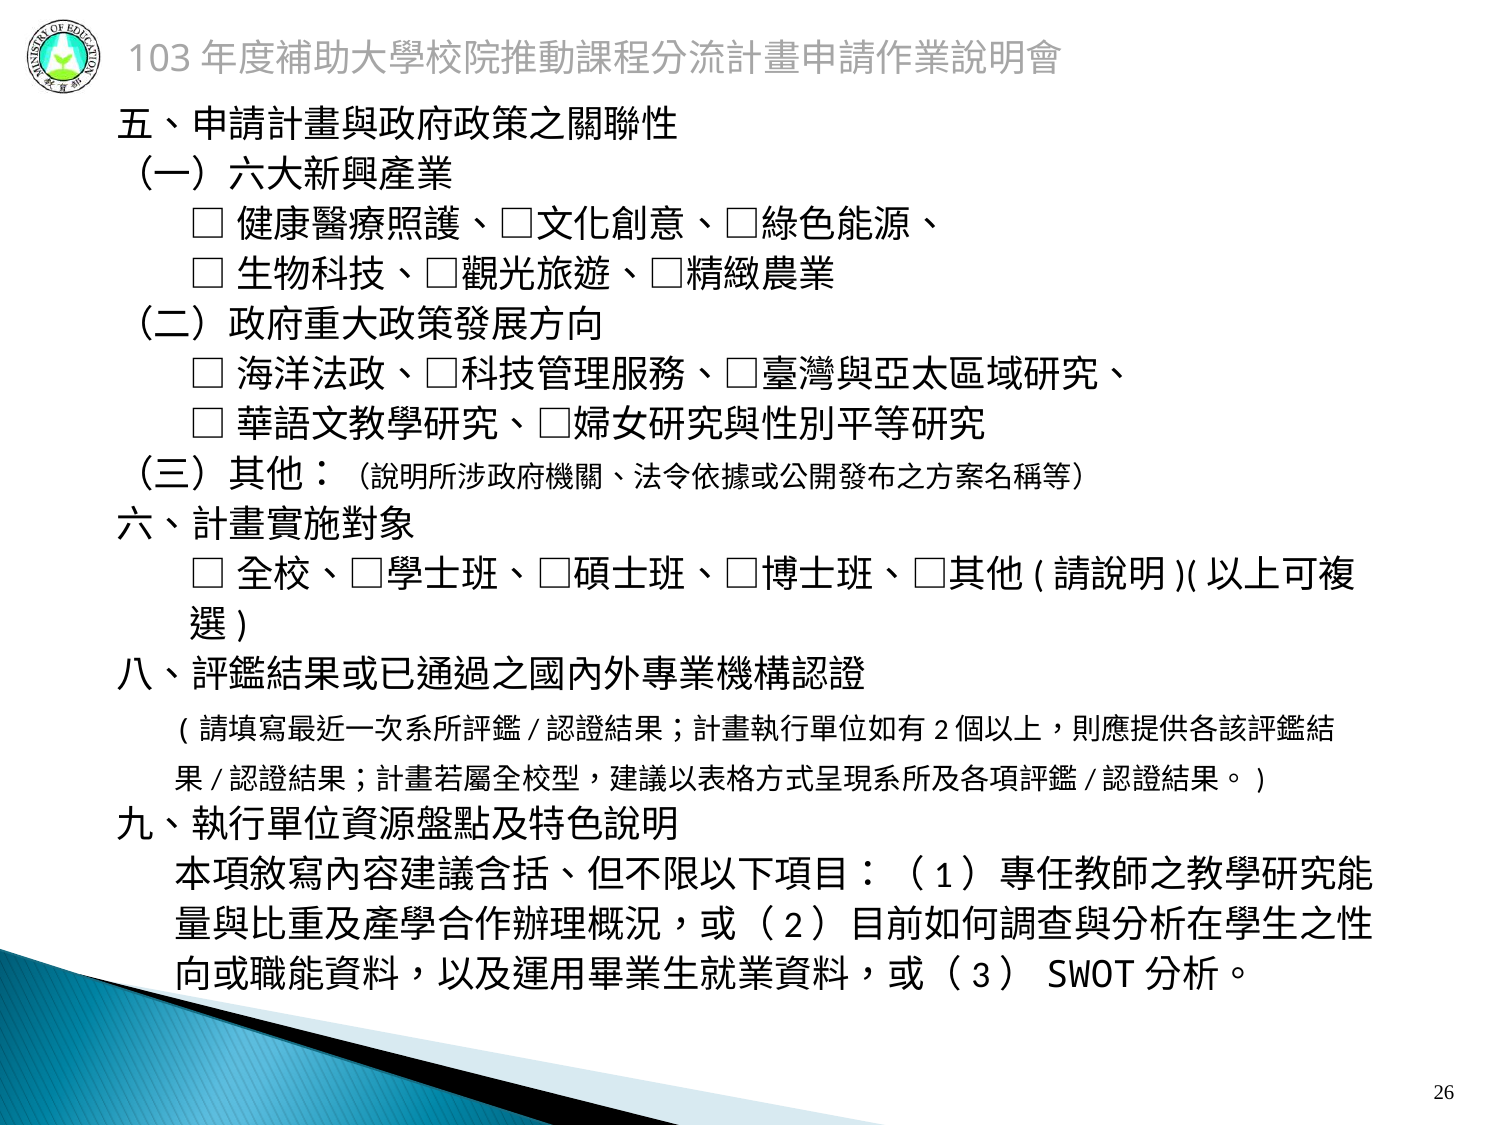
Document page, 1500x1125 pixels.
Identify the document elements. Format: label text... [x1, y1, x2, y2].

text_box 五、申請計畫與政府政策之關聯性 （一）六大新興產業 □健康醫療照護、□文化創意、□綠色能源、 □生物科技、□觀光旅遊、□精緻農業 （二）政府重大政策發展方向 □海洋法政、□科技管理服務、□臺灣與亞太區域研究、 □華語文教學研究、□婦女研究與性別平等研究 （三）其他：（說明所涉政府機關、法令依據或公開發布之方案名稱等） 六、計畫實施對象 □全校、□學士班、□碩士班、□博士班、□其他(請說明)(以上可複選) 八、評鑑結果或已通過之國內外專業機構認證 (請填寫最近一次系所評鑑/認證結果；計畫執行單位如有2個以上，則應提供各該評鑑結果/認證結果；計畫若屬全校型，建議以表格方式呈現系所及各項評鑑/認證結果。) 九、執行單位資源盤點及特色說明 本項敘寫內容建議含括、但不限以下項目：（1）專任教師之教學研究能量與比重及產學合作辦理概況，或（2）目前如何調查與分析在學生之性向或職能資料，以及運用畢業生就業資料，或（3）SWOT分析。 [101, 87, 1424, 1003]
text_box 26 [1418, 1051, 1479, 1112]
text_box 103年度補助大學校院推動課程分流計畫申請作業說明會 [112, 26, 1436, 88]
picture [17, 19, 102, 96]
